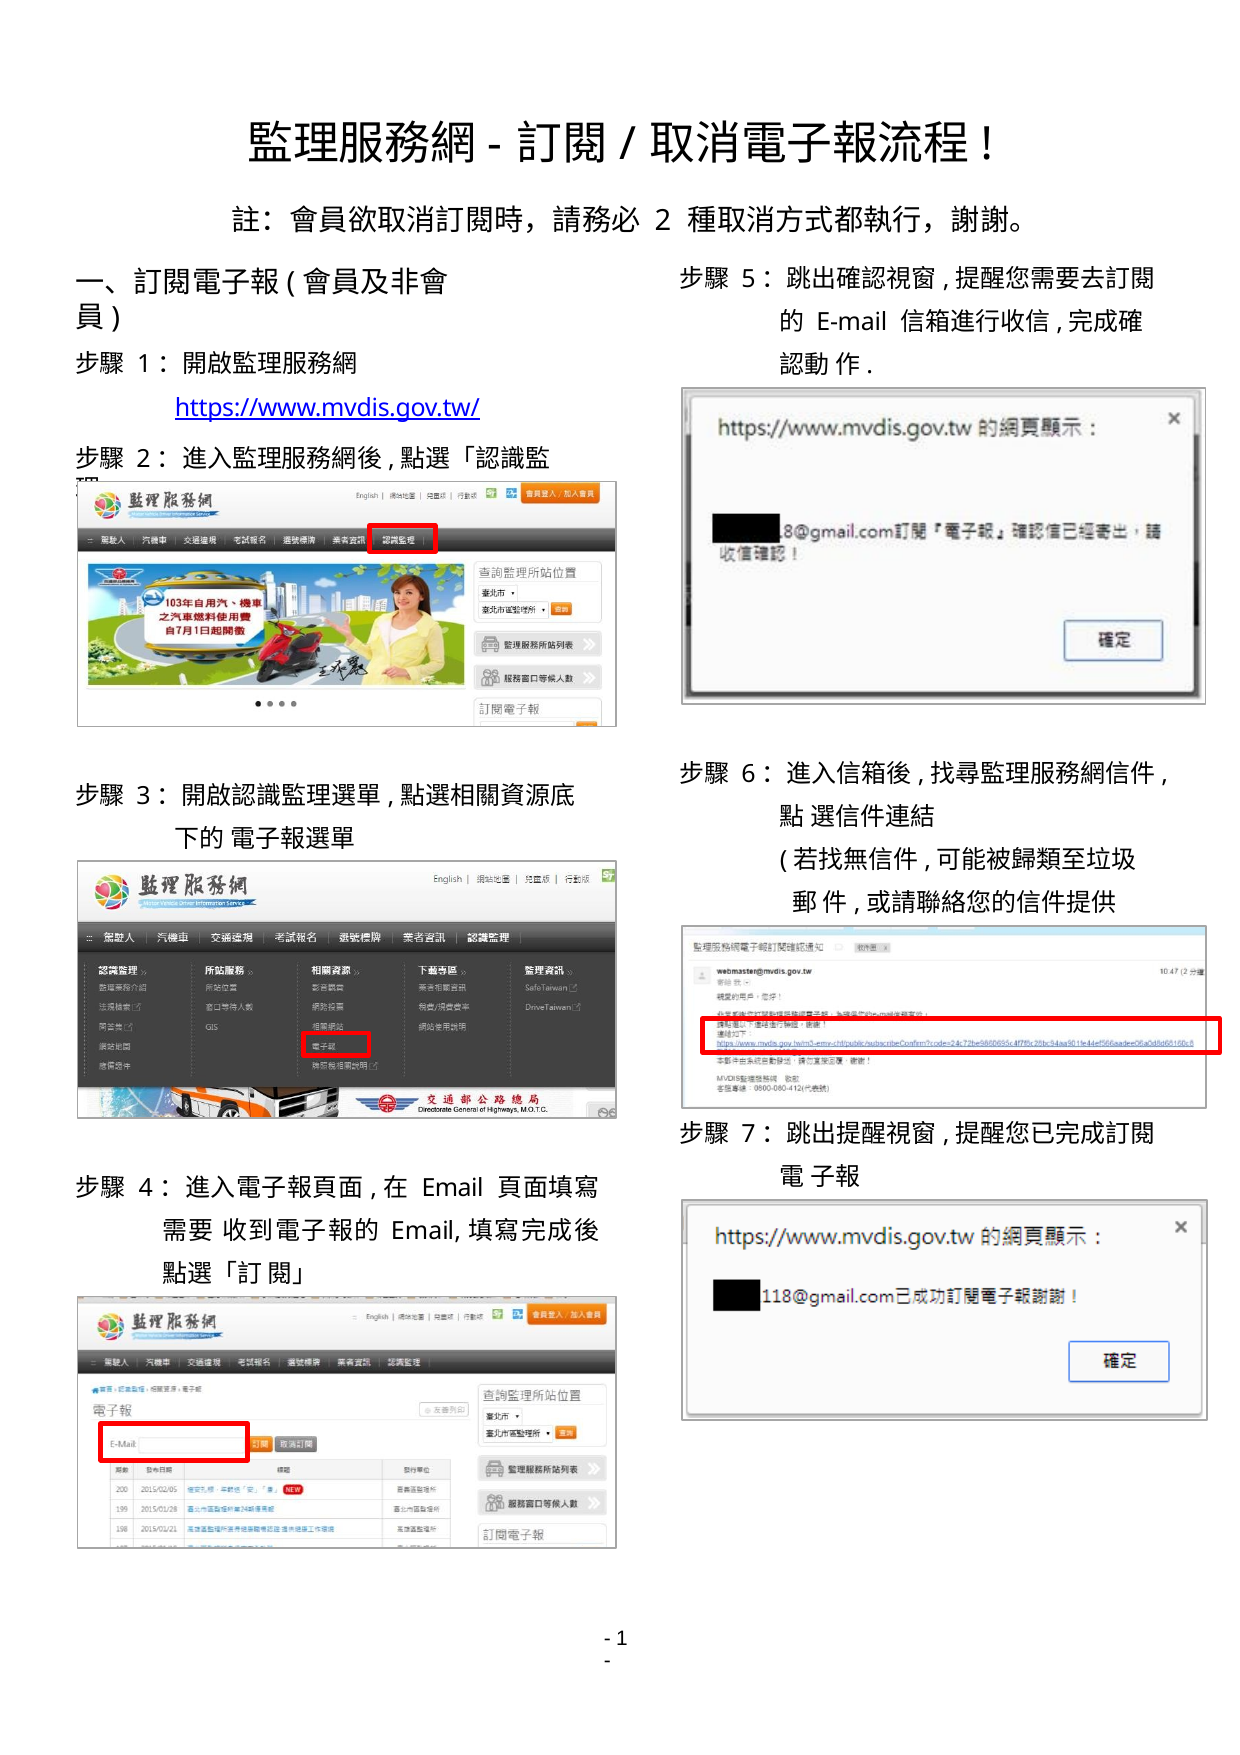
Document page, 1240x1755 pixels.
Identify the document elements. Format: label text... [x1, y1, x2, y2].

text_box [683, 1201, 1206, 1418]
text_box 步驟 7：跳出提醒視窗,提醒您已完成訂閱電 子報 [677, 1102, 1159, 1194]
text_box [705, 1021, 1205, 1050]
text_box [683, 389, 1205, 703]
text_box 步驟 2：進入監理服務網後,點選「認識監理」 [72, 440, 579, 475]
text_box [78, 1297, 615, 1547]
text_box [78, 862, 615, 1117]
text_box 步驟 3：開啟認識監理選單,點選相關資源底下的 電子報選單 [72, 763, 601, 855]
text_box [683, 927, 1205, 1107]
text_box - 1 - [601, 1627, 639, 1653]
text_box 一、訂閱電子報(會員及非會員) 步驟 1：開啟監理服務網 https://www.mvdis.gov.tw/ [72, 245, 490, 389]
text_box [78, 482, 615, 726]
text_box 步驟 4：進入電子報頁面,在 Email 頁面填寫需要 收到電子報的Email,填寫完成後點選「訂 閱」 [72, 1156, 601, 1291]
text_box 監理服務網-訂閱/取消電子報流程! 註：會員欲取消訂閱時，請務必 2 種取消方式都執行，謝謝。 [222, 111, 1018, 239]
text_box 步驟 6：進入信箱後,找尋監理服務網信件,點 選信件連結 (若找無信件,可能被歸類至垃圾郵 件,或請聯絡您的信件提供商) [677, 742, 1165, 920]
text_box 步驟 5：跳出確認視窗,提醒您需要去訂閱的 E-mail 信箱進行收信,完成確認動 作. [677, 247, 1159, 382]
